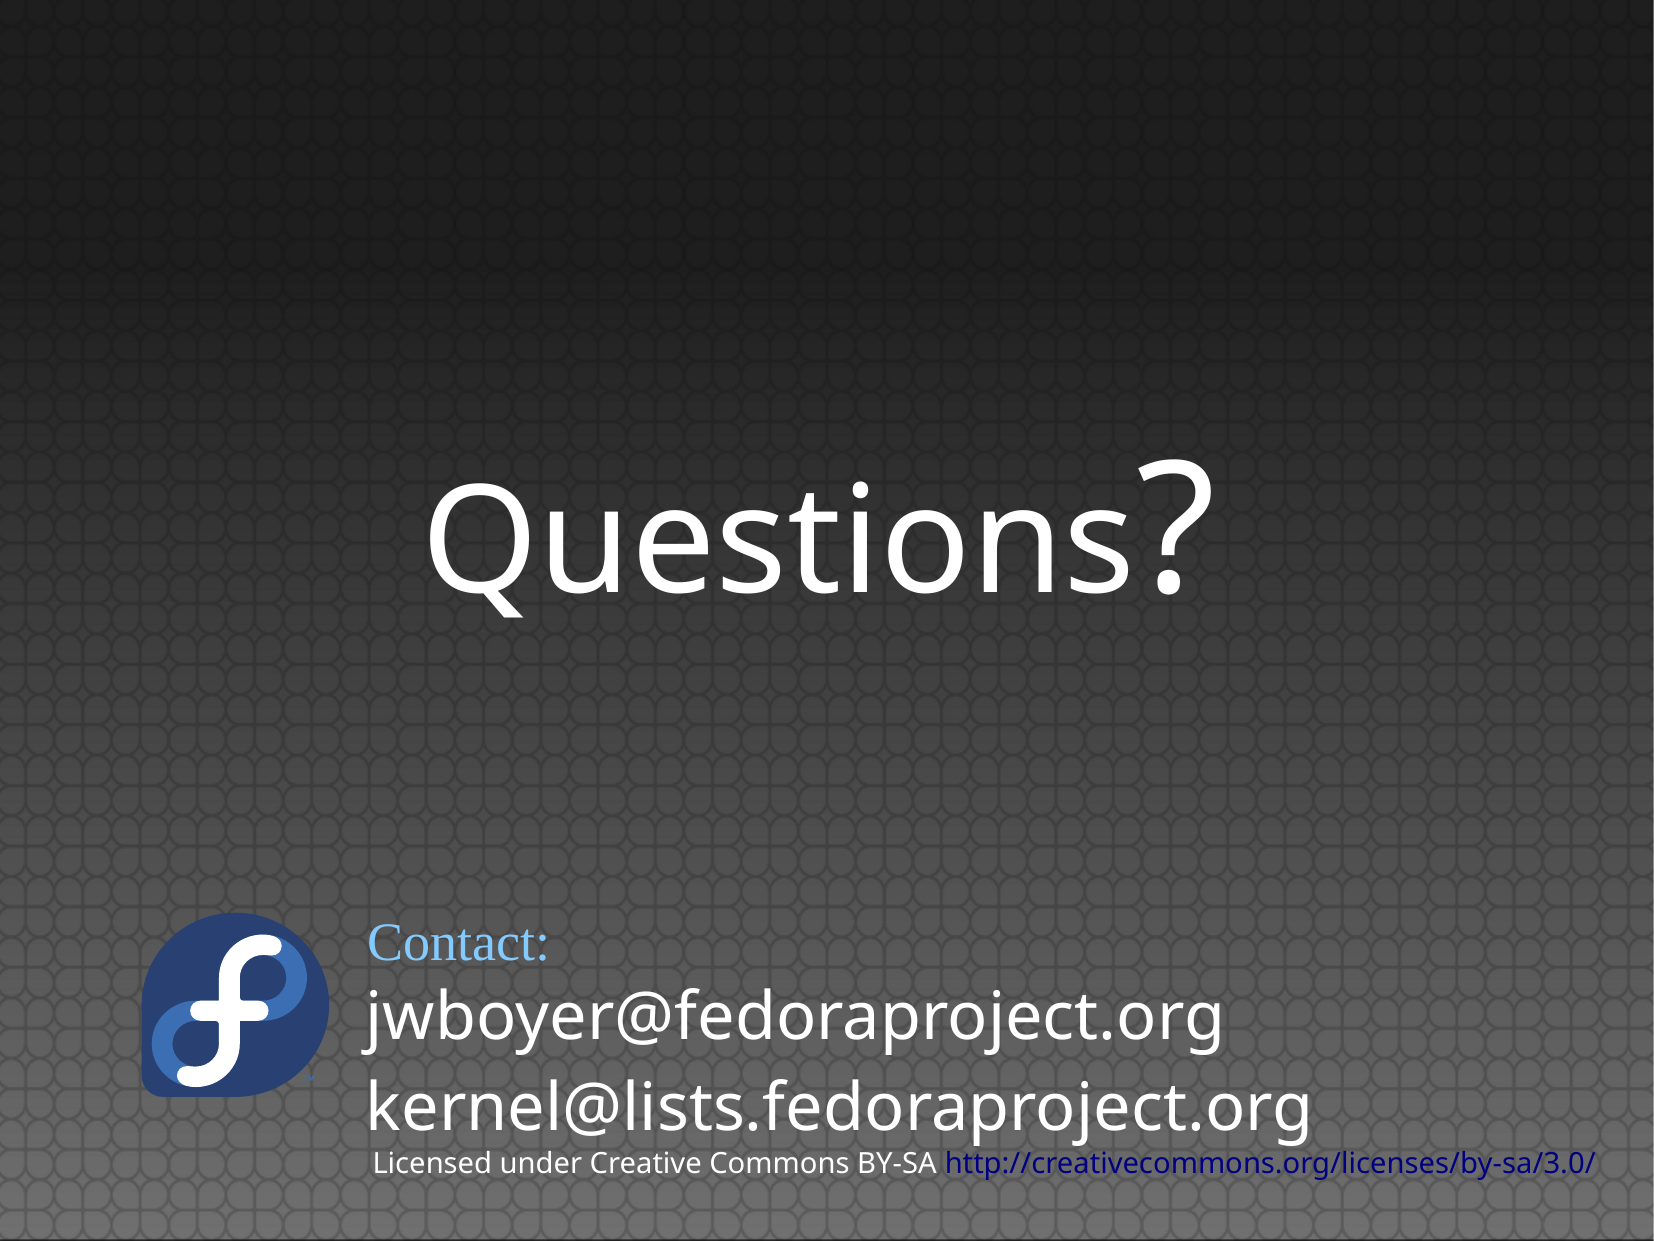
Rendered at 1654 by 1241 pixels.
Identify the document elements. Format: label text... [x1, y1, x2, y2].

title Questions? [30, 414, 1606, 628]
text_box Contact: [352, 904, 707, 980]
text_box jwboyer@fedoraproject.org kernel@lists.fedoraproject.org [351, 961, 1457, 1132]
text_box Licensed under Creative Commons BY-SA http://creativecommons.org/licenses/by-sa/3.0/ [52, 1135, 1611, 1217]
picture [0, 0, 1654, 1241]
